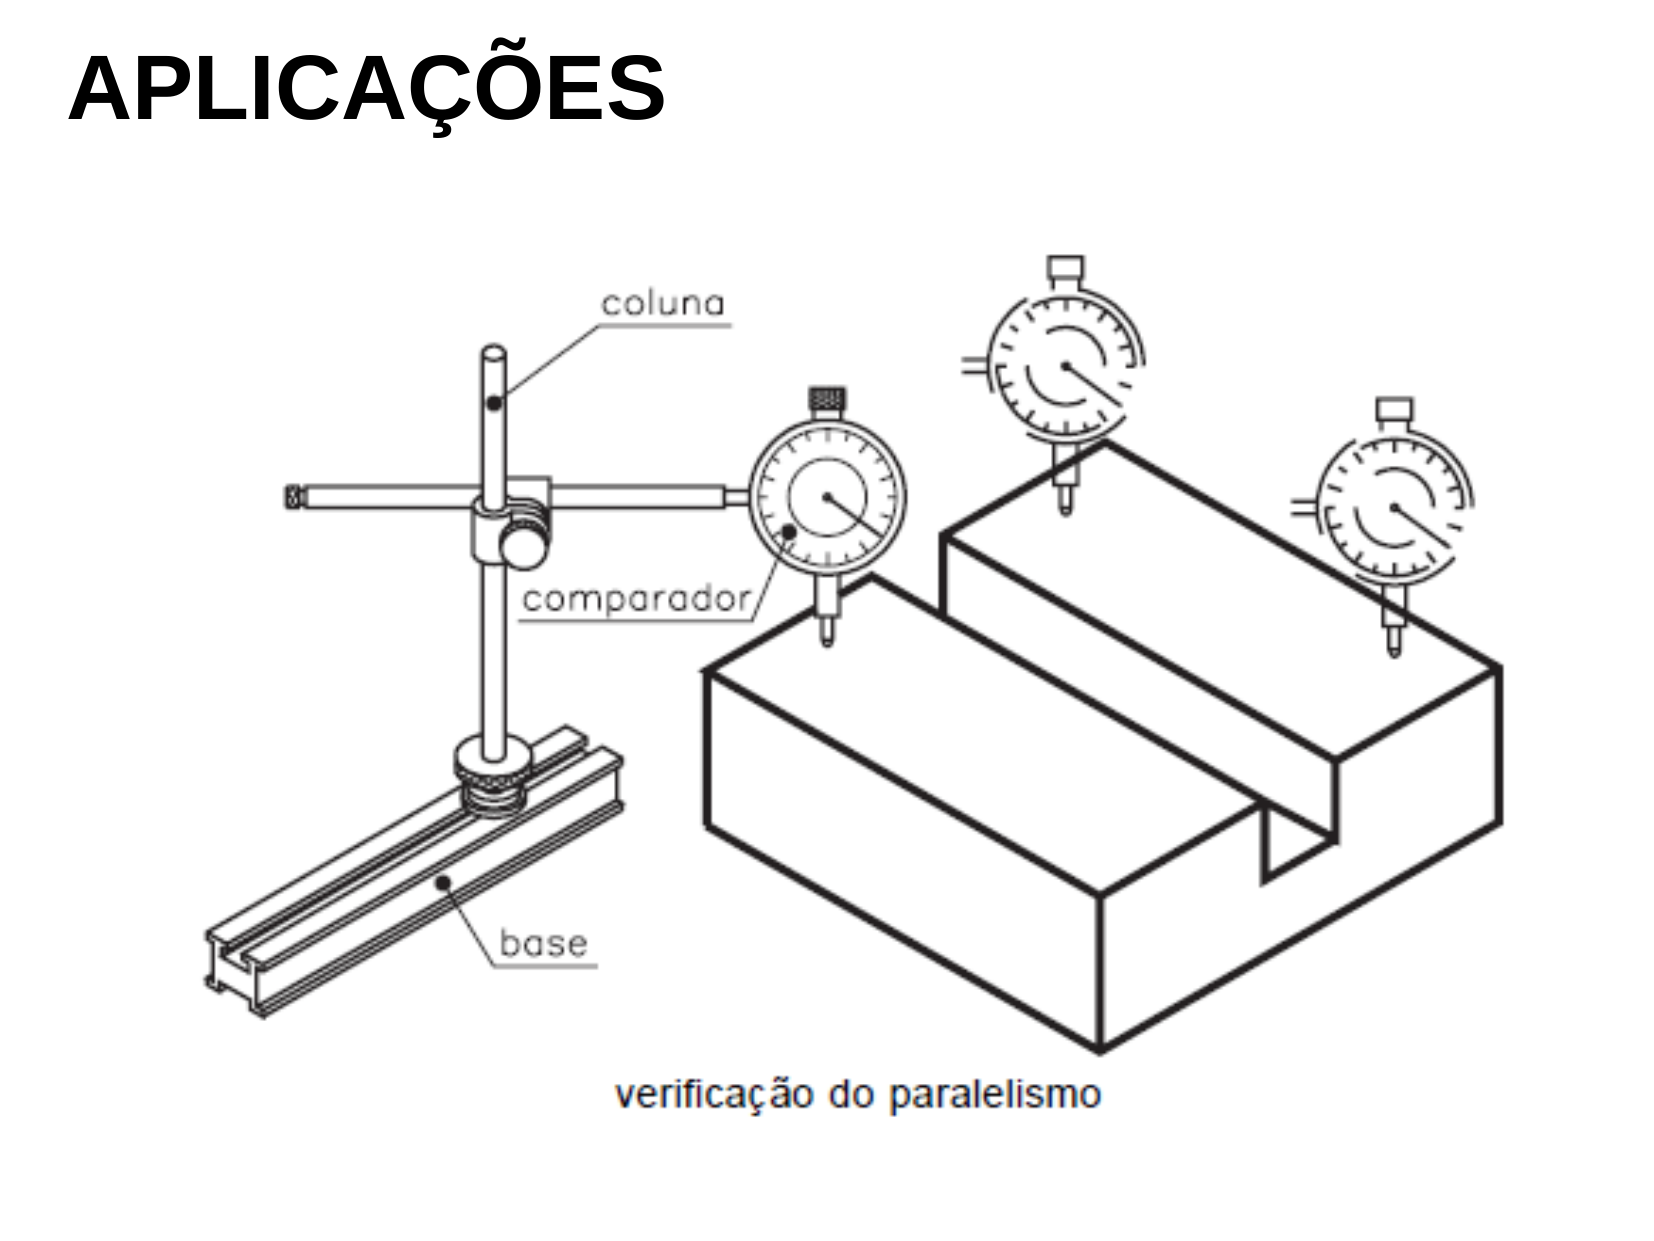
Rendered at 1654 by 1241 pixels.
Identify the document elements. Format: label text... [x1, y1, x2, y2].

title APLICAÇÕES [0, 20, 735, 182]
picture [71, 242, 1558, 1128]
